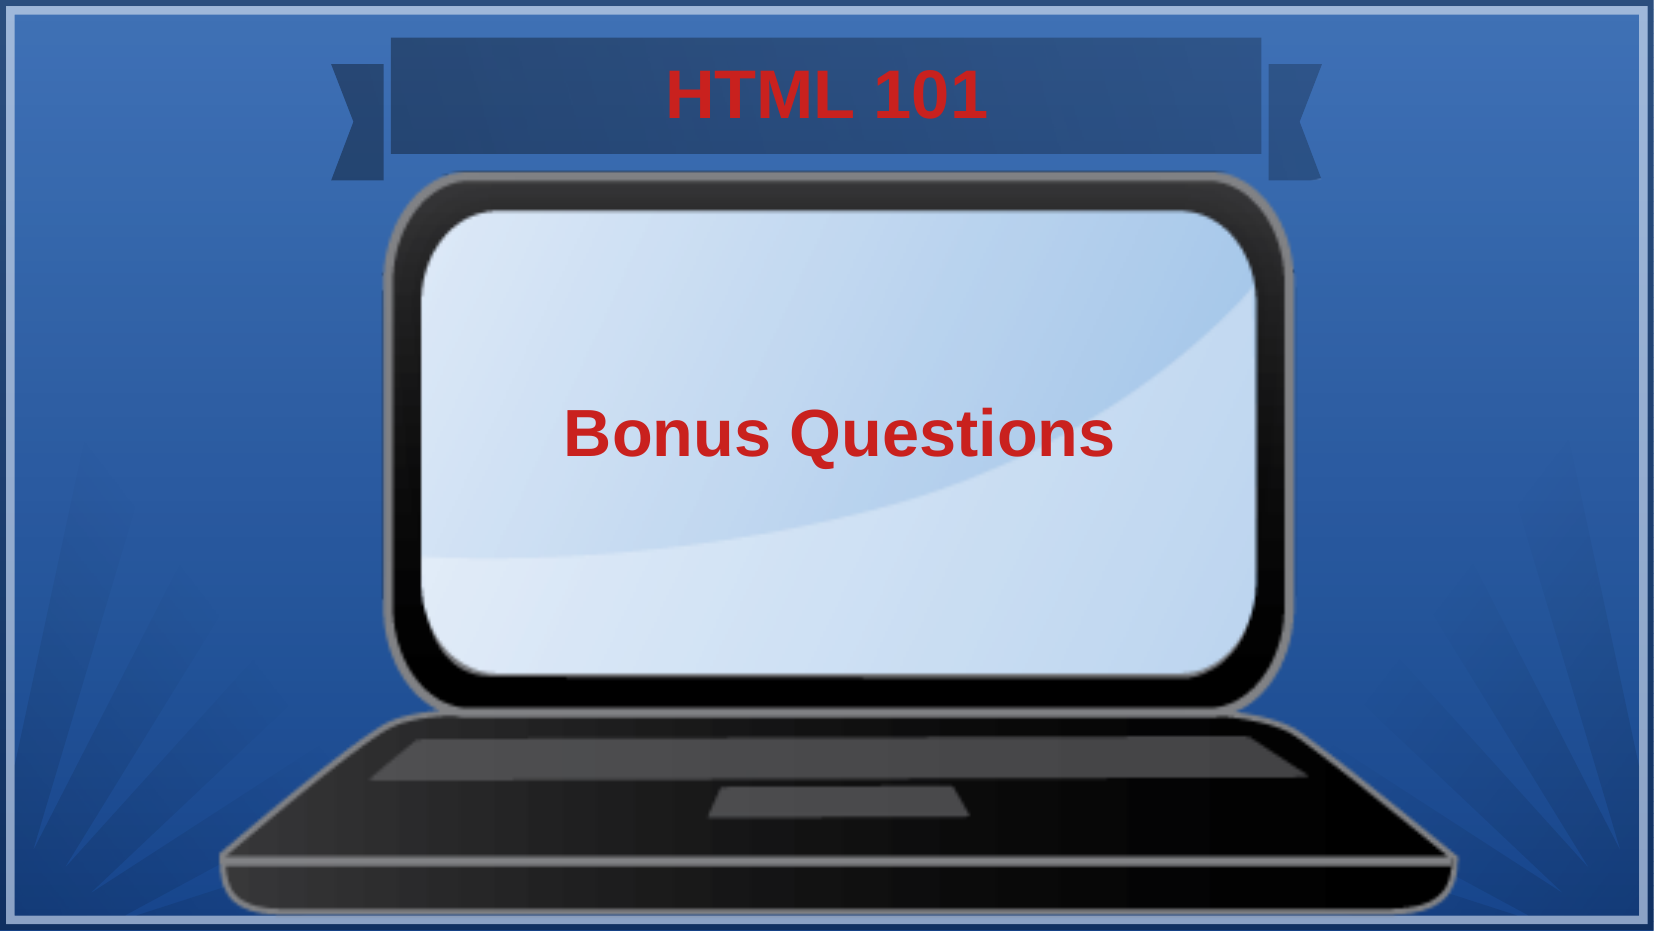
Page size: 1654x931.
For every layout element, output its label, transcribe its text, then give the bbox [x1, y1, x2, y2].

subtitle Bonus Questions [420, 210, 1261, 657]
picture [164, 119, 1514, 931]
title HTML 101 [389, 35, 1264, 154]
